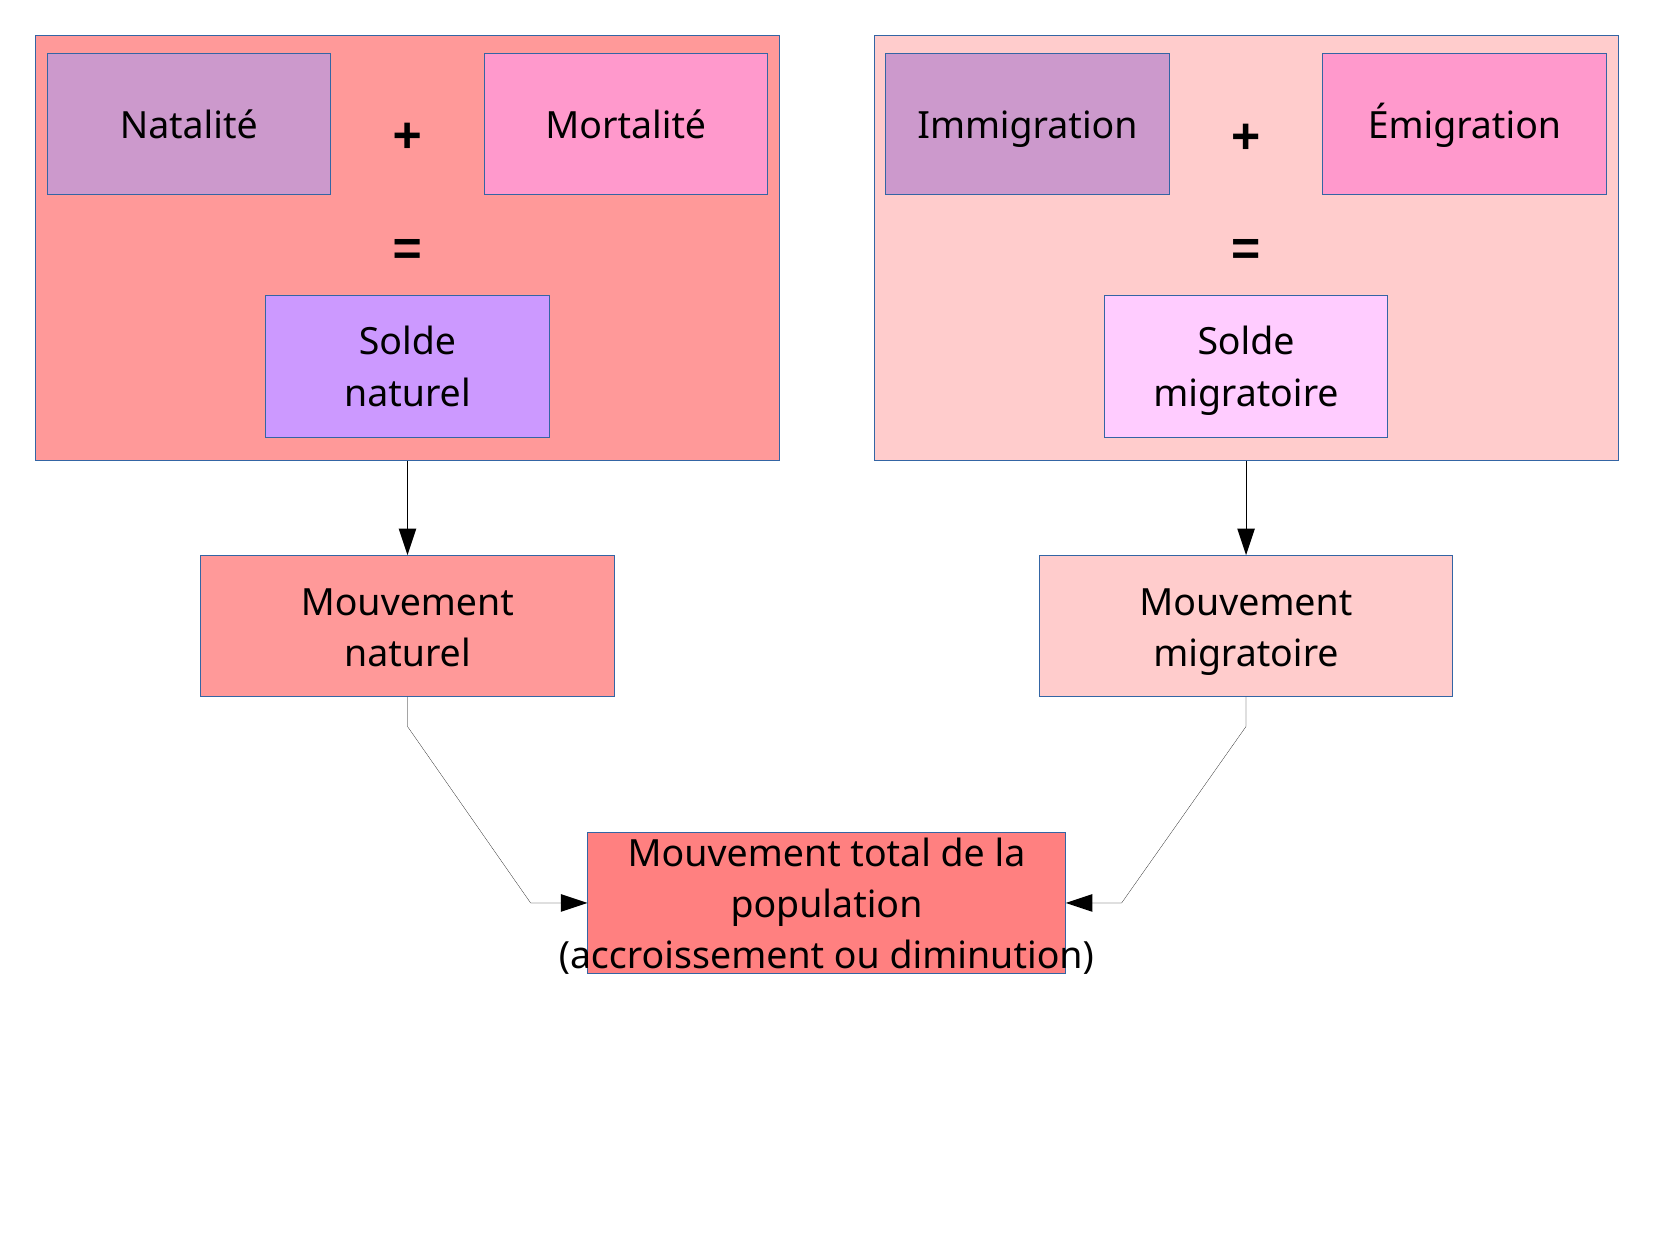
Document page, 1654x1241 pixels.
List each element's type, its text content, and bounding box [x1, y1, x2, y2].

text_box + [377, 100, 438, 171]
text_box Mouvement naturel [200, 555, 615, 697]
text_box Émigration [1322, 53, 1607, 195]
text_box Solde naturel [265, 295, 550, 438]
text_box Mortalité [484, 53, 768, 195]
text_box [874, 35, 1619, 461]
text_box + [1216, 100, 1276, 172]
text_box Solde migratoire [1104, 295, 1388, 438]
text_box Mouvement total de la population (accroissement ou diminution) [587, 832, 1066, 974]
text_box = [1216, 212, 1276, 284]
text_box Natalité [47, 53, 331, 195]
text_box Immigration [885, 53, 1170, 195]
text_box Mouvement migratoire [1039, 555, 1453, 697]
text_box = [377, 212, 438, 284]
text_box [35, 35, 780, 461]
